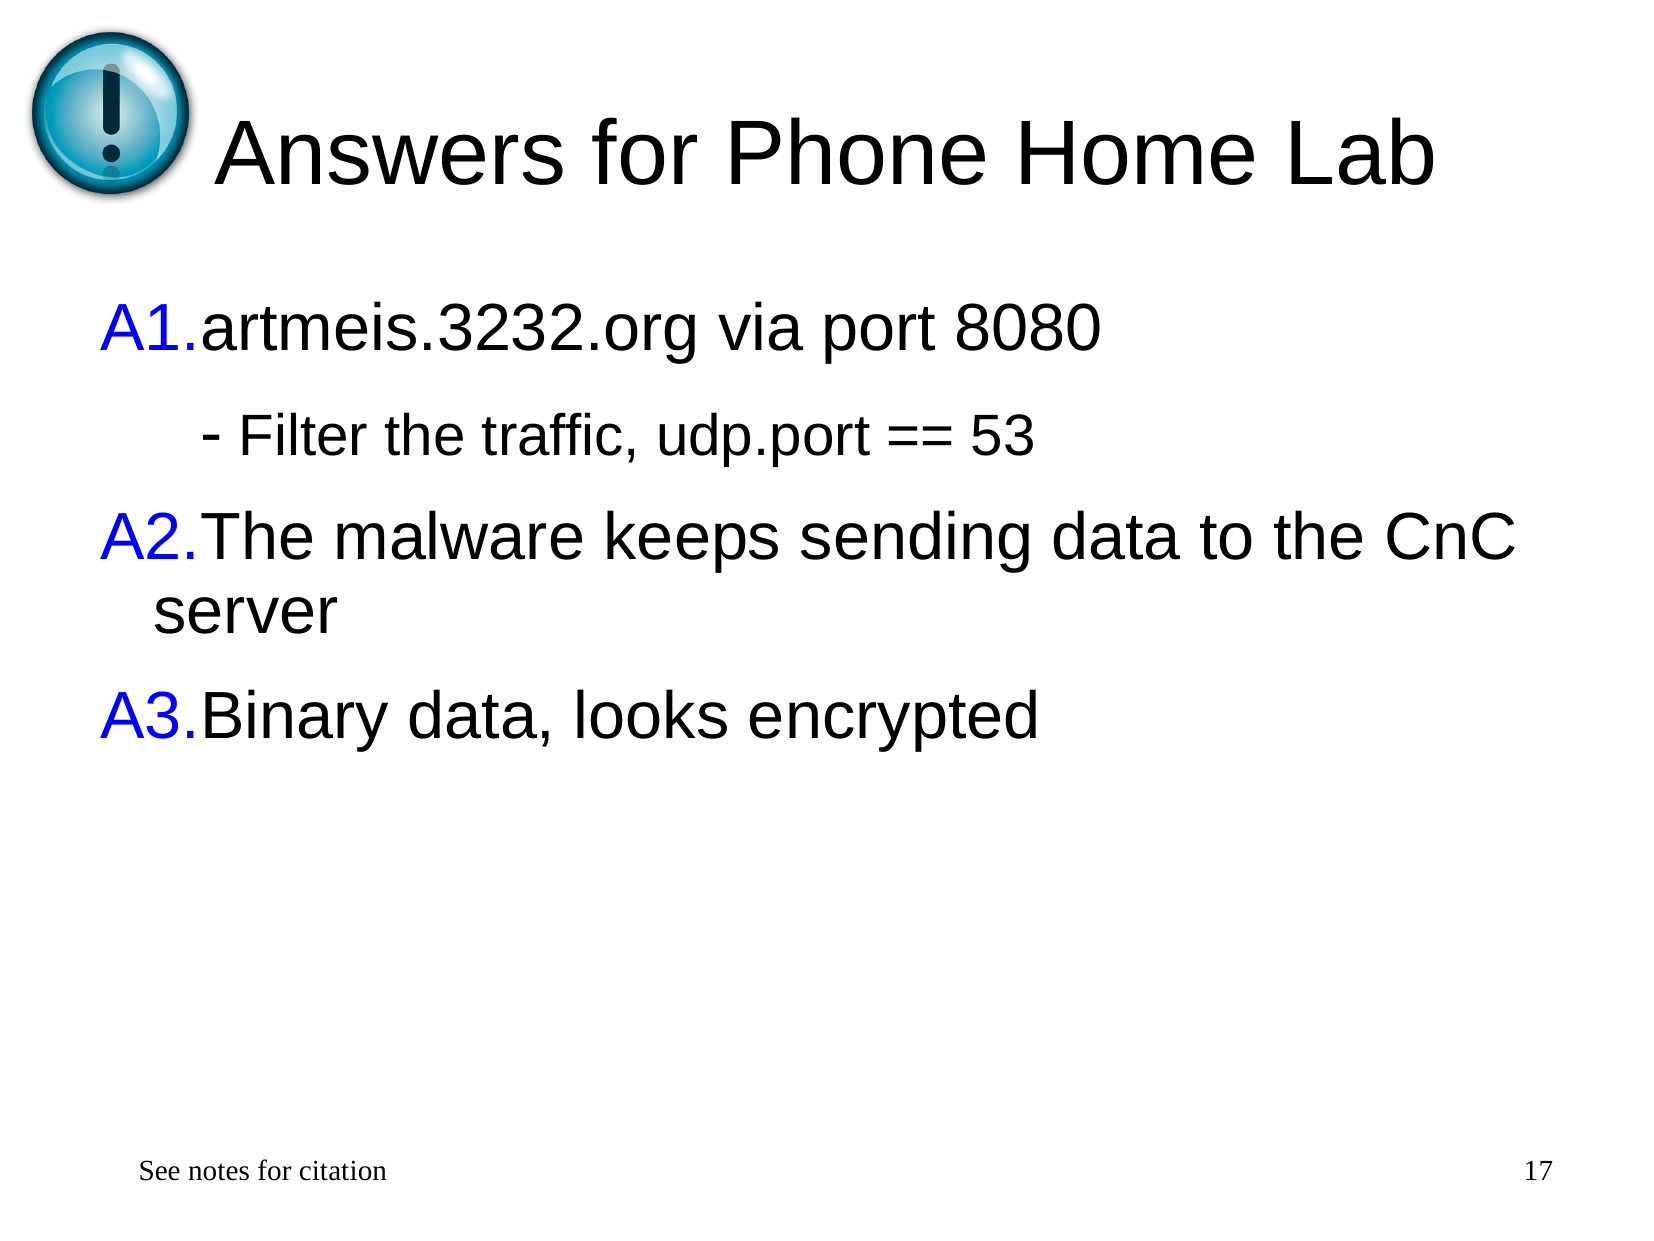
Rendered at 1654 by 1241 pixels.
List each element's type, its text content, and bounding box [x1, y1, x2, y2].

list artmeis.3232.org via port 8080 - Filter the traffic, udp.port == 53 The malware keeps sending data to the CnC server Binary data, looks encrypted [82, 290, 1576, 1126]
picture [20, 23, 201, 204]
title Answers for Phone Home Lab [82, 49, 1571, 257]
